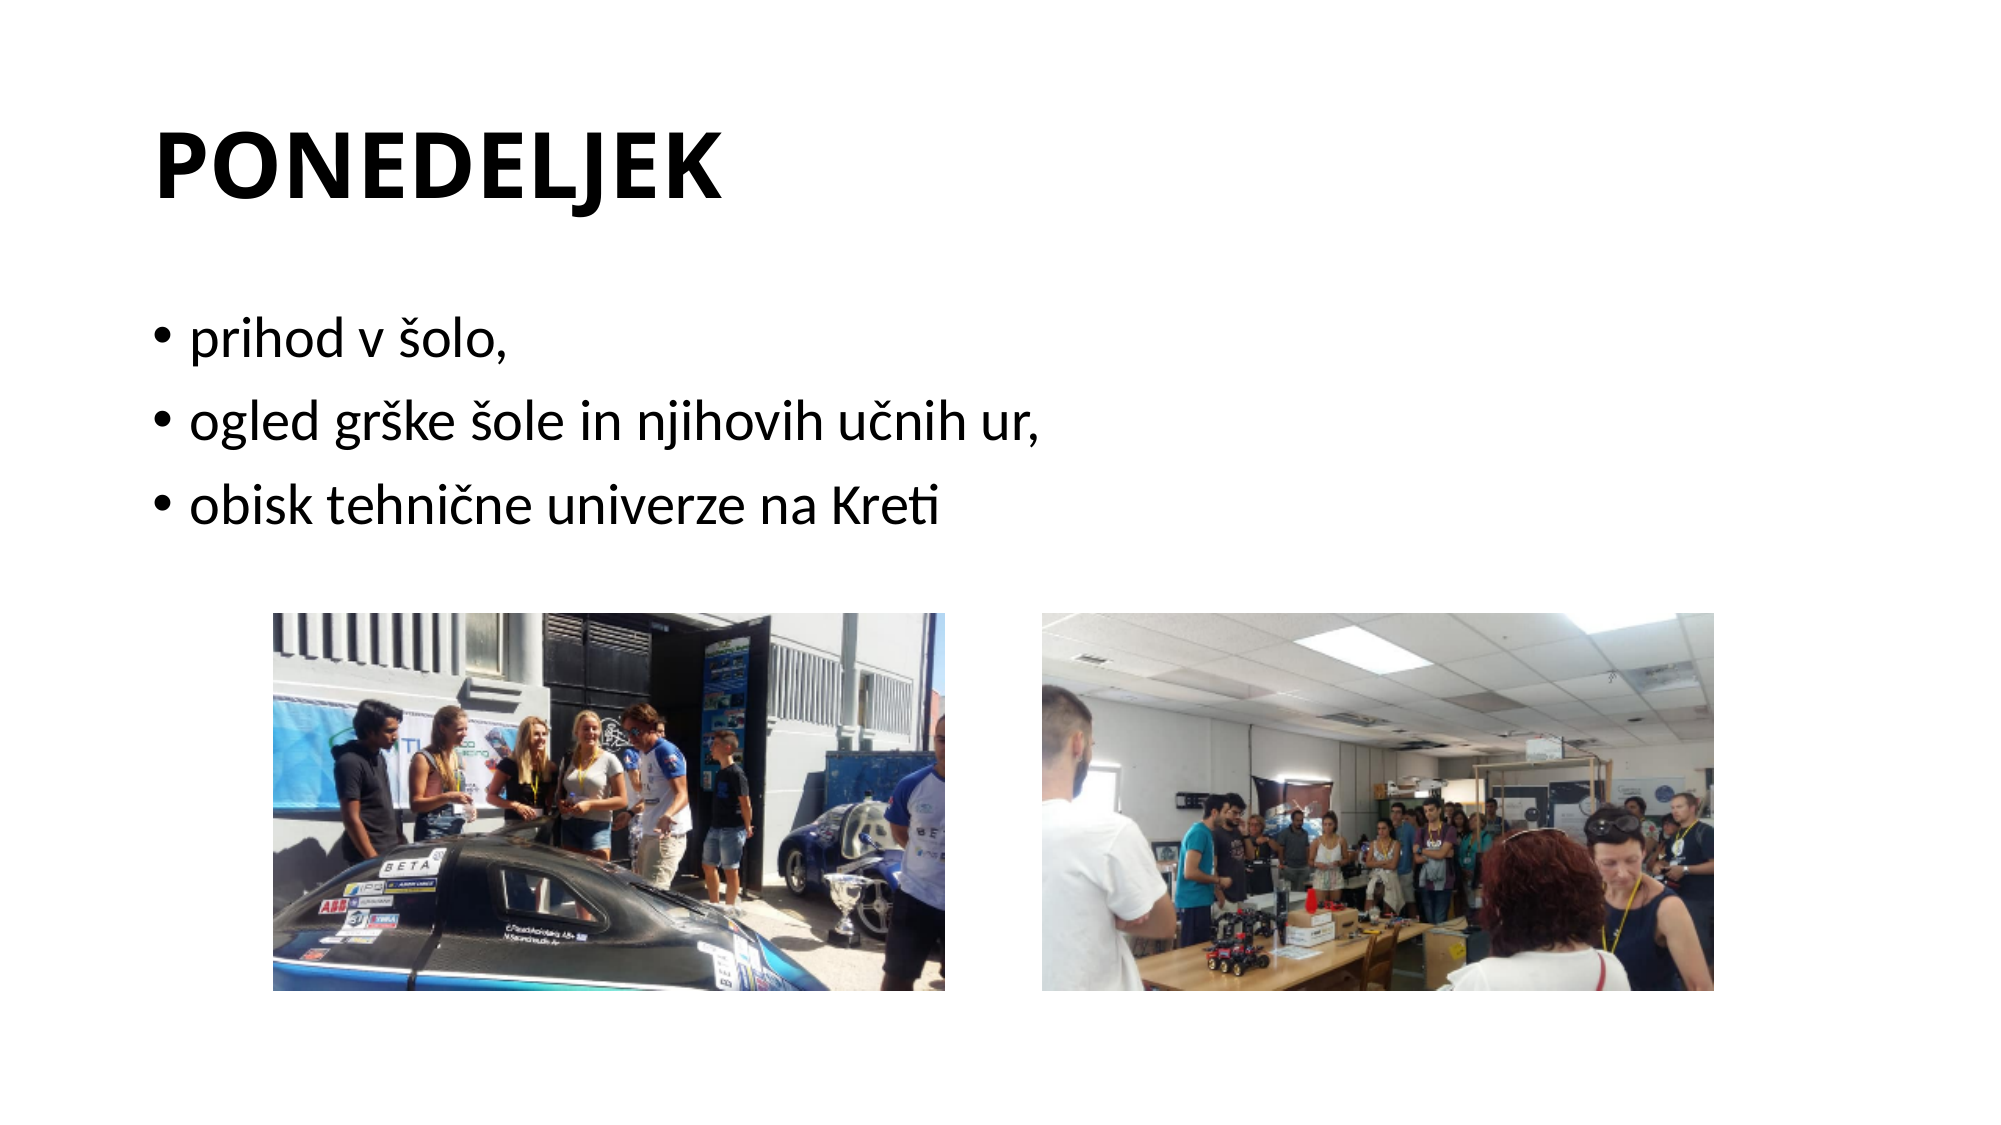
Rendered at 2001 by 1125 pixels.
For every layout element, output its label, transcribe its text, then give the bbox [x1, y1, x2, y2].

picture [273, 613, 945, 991]
picture [1042, 613, 1714, 991]
title PONEDELJEK [137, 59, 1863, 278]
list prihod v šolo, ogled grške šole in njihovih učnih ur, obisk tehnične univerze na Kreti [137, 299, 1863, 1014]
